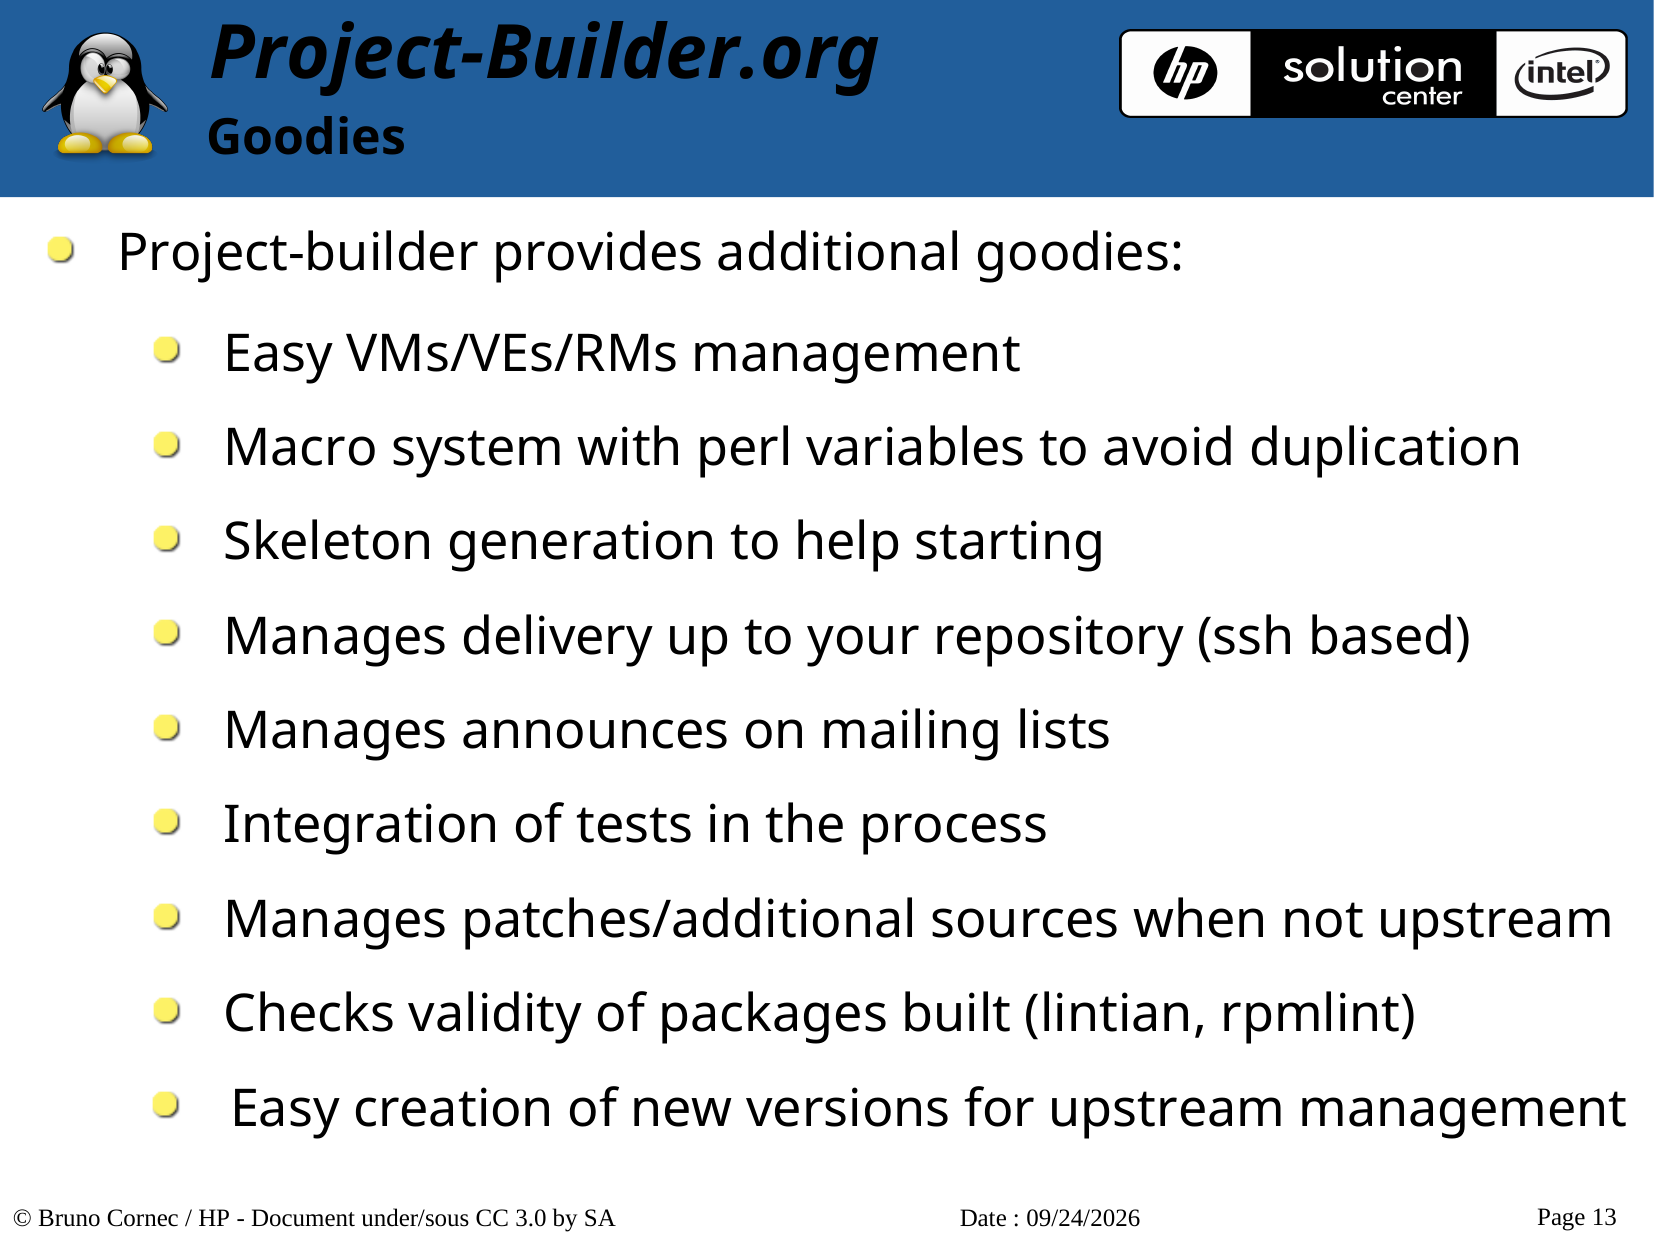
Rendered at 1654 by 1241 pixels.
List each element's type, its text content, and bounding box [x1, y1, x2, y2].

title Goodies [206, 56, 1121, 218]
picture [151, 1101, 182, 1121]
list Project-builder provides additional goodies: Easy VMs/VEs/RMs management Macro system with perl variables to avoid duplication Skeleton generation to help starting Manages delivery up to your repository (ssh based) Manages announces on mailing lists Integration of tests in the process Manages patches/additional sources when not upstream Checks validity of packages built (lintian, rpmlint) Easy creation of new versions for upstream management [34, 215, 1642, 1101]
picture [1119, 29, 1628, 118]
picture [42, 29, 168, 167]
